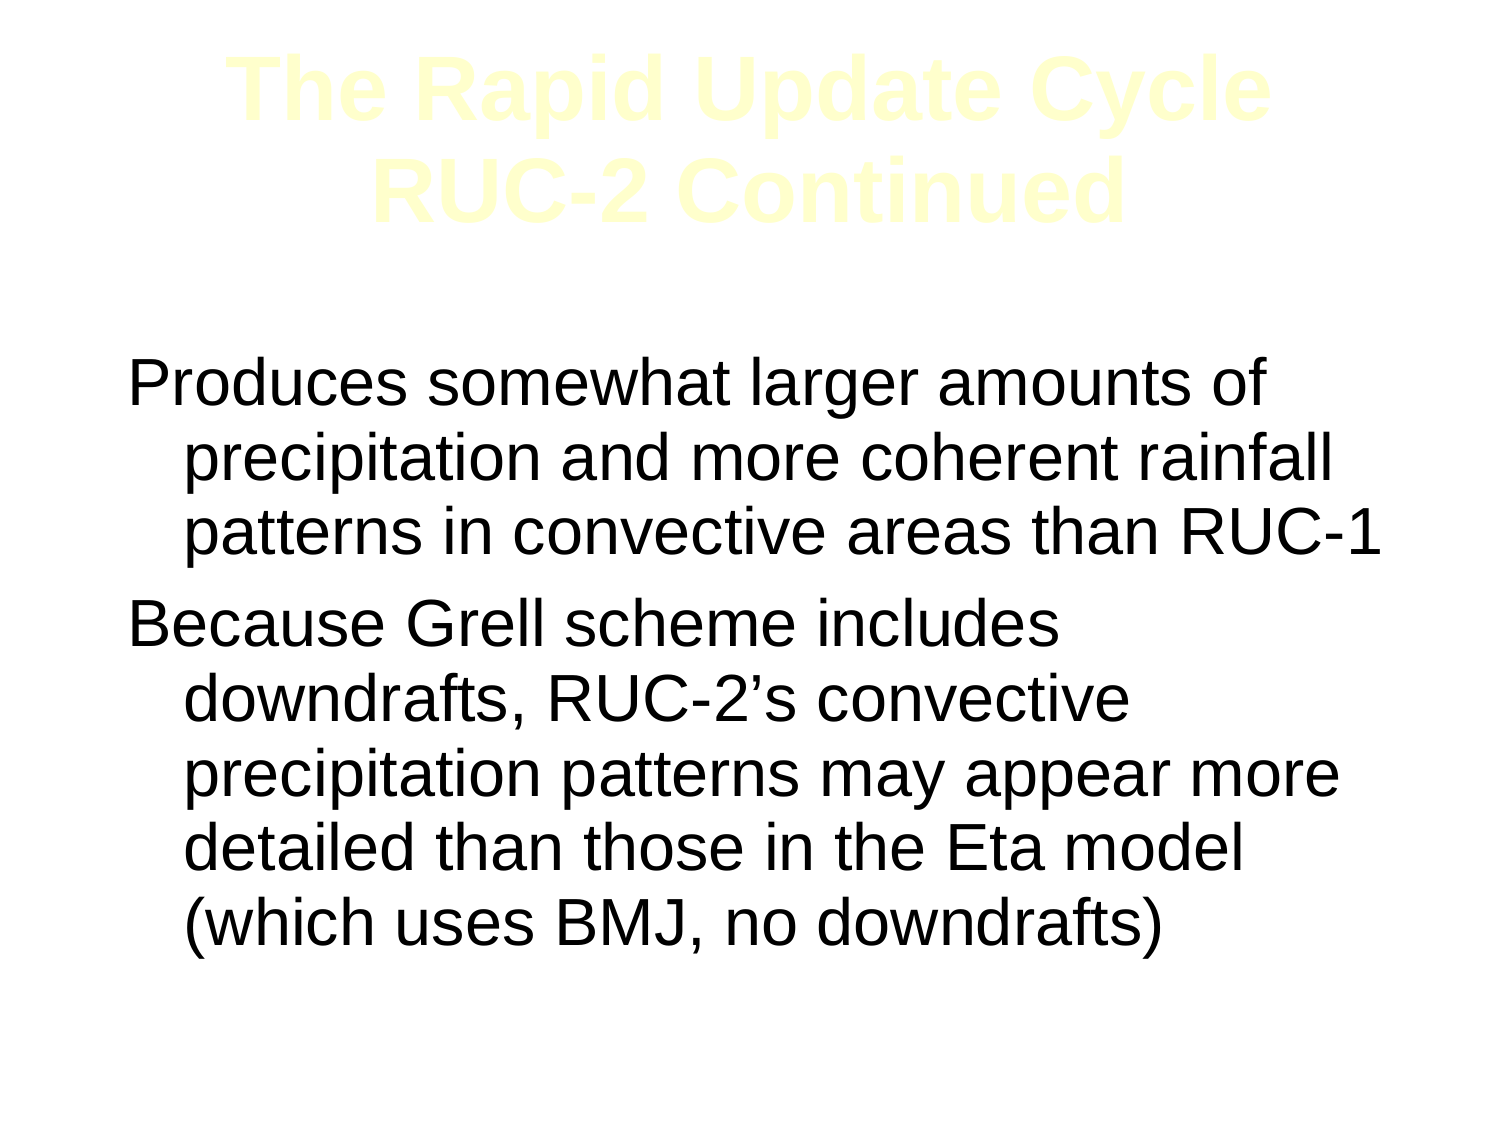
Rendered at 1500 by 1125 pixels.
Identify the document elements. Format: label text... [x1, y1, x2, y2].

list Produces somewhat larger amounts of precipitation and more coherent rainfall patterns in convective areas than RUC-1 Because Grell scheme includes downdrafts, RUC-2’s convective precipitation patterns may appear more detailed than those in the Eta model (which uses BMJ, no downdrafts) [112, 337, 1425, 1013]
title The Rapid Update Cycle RUC-2 Continued [112, 14, 1388, 250]
